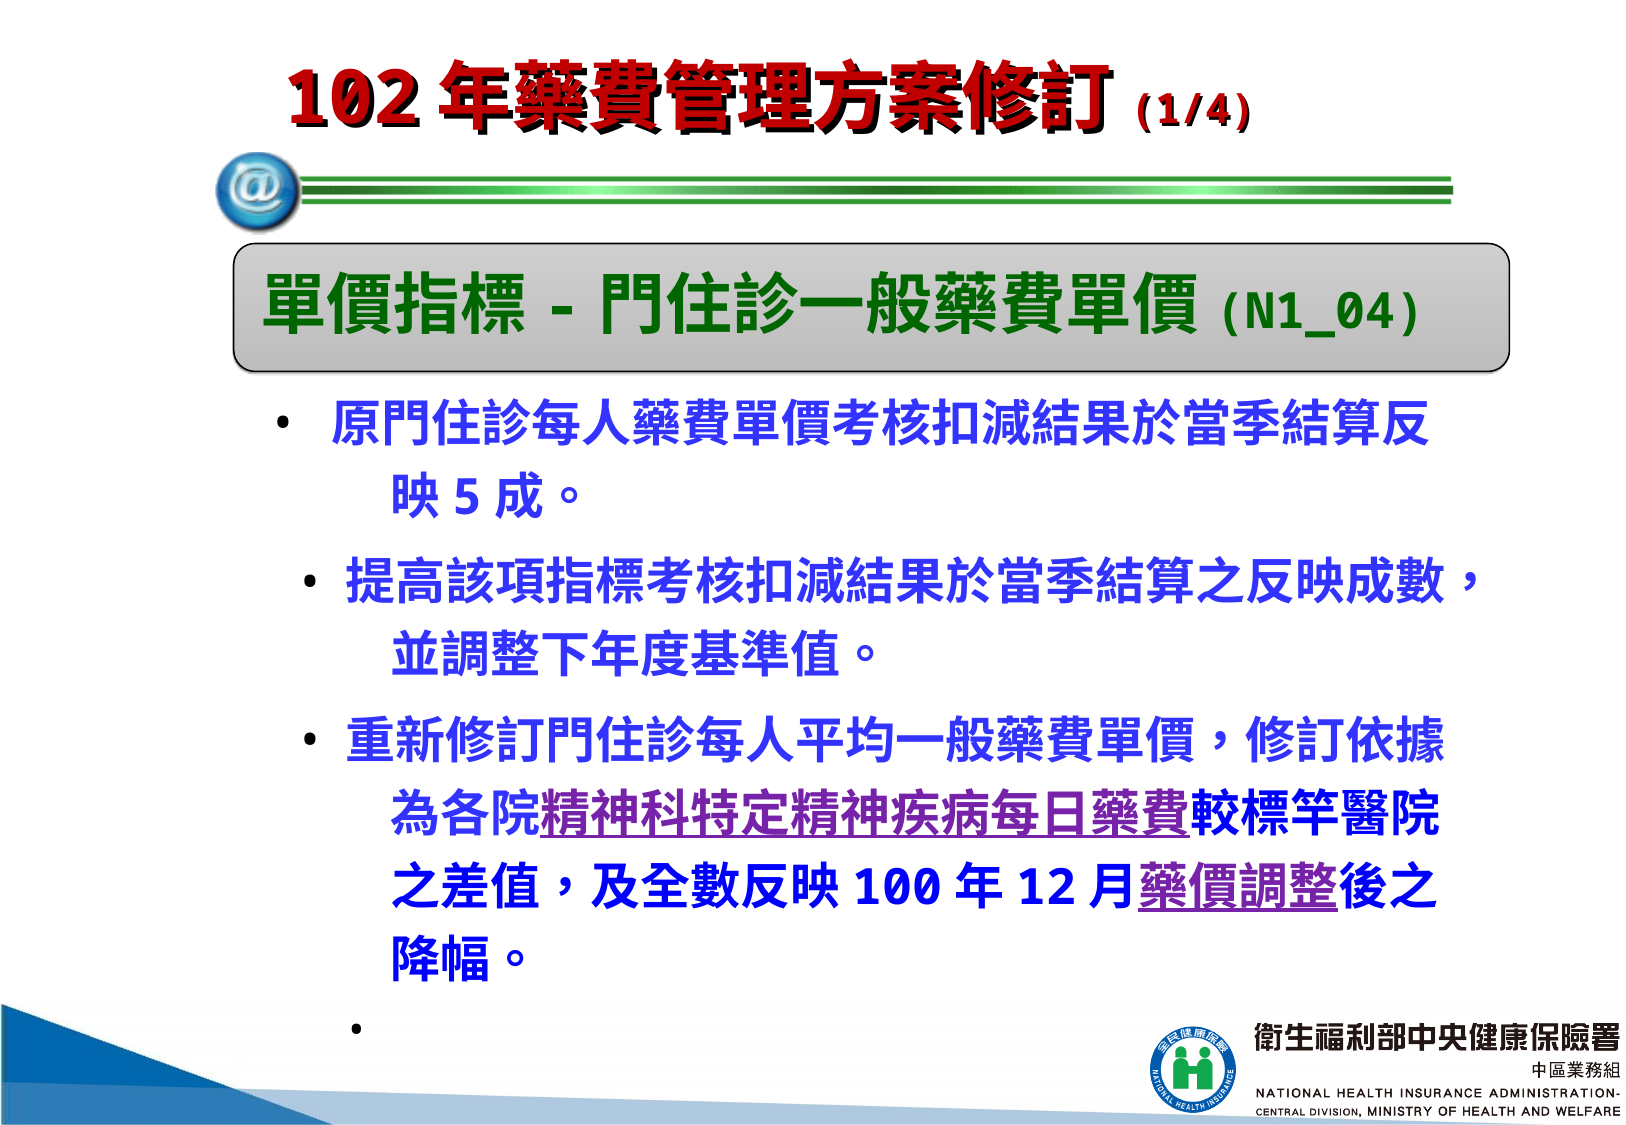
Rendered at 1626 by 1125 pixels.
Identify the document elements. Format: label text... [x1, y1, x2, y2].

text_box 單價指標-門住診一般藥費單價(N1_04) [233, 243, 1510, 372]
text_box [174, 31, 1582, 219]
title 102年藥費管理方案修訂(1/4) [268, 0, 1557, 188]
text_box 原門住診每人藥費單價考核扣減結果於當季結算反映5成。 提高該項指標考核扣減結果於當季結算之反映成數，並調整下年度基準值。 重新修訂門住診每人平均一般藥費單價，修訂依據為各院精神科特定精神疾病每日藥費較標竿醫院之差值，及全數反映100年12月藥價調整後之降幅。 [233, 373, 1510, 971]
